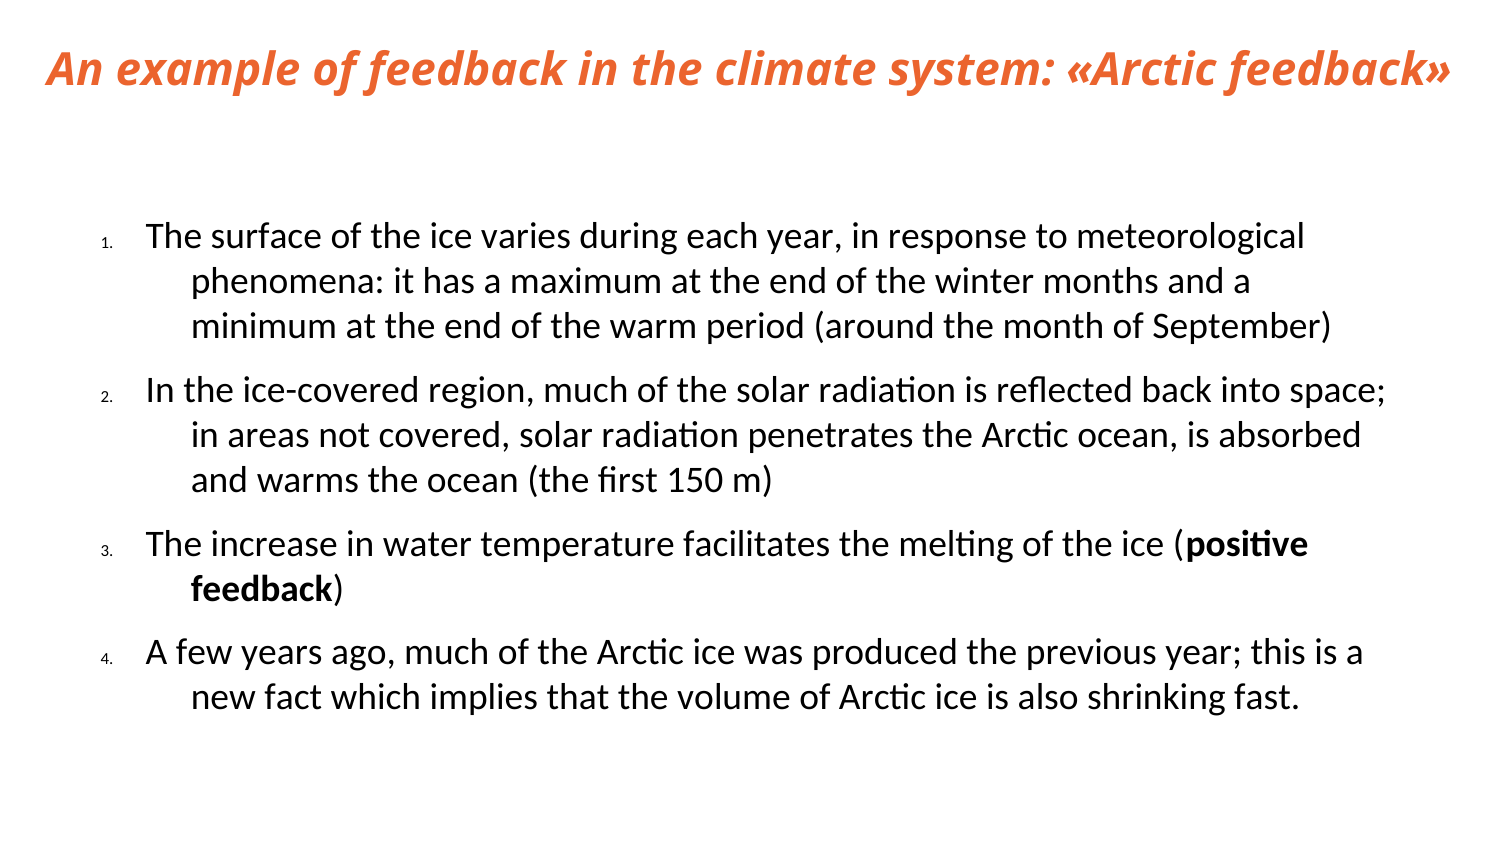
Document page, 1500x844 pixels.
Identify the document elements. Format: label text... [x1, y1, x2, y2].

text_box The surface of the ice varies during each year, in response to meteorological phenomena: it has a maximum at the end of the winter months and a minimum at the end of the warm period (around the month of September) In the ice-covered region, much of the solar radiation is reflected back into space; in areas not covered, solar radiation penetrates the Arctic ocean, is absorbed and warms the ocean (the first 150 m) The increase in water temperature facilitates the melting of the ice (positive feedback) A few years ago, much of the Arctic ice was produced the previous year; this is a new fact which implies that the volume of Arctic ice is also shrinking fast. [85, 203, 1415, 730]
text_box An example of feedback in the climate system: «Arctic feedback» [15, 32, 1485, 102]
